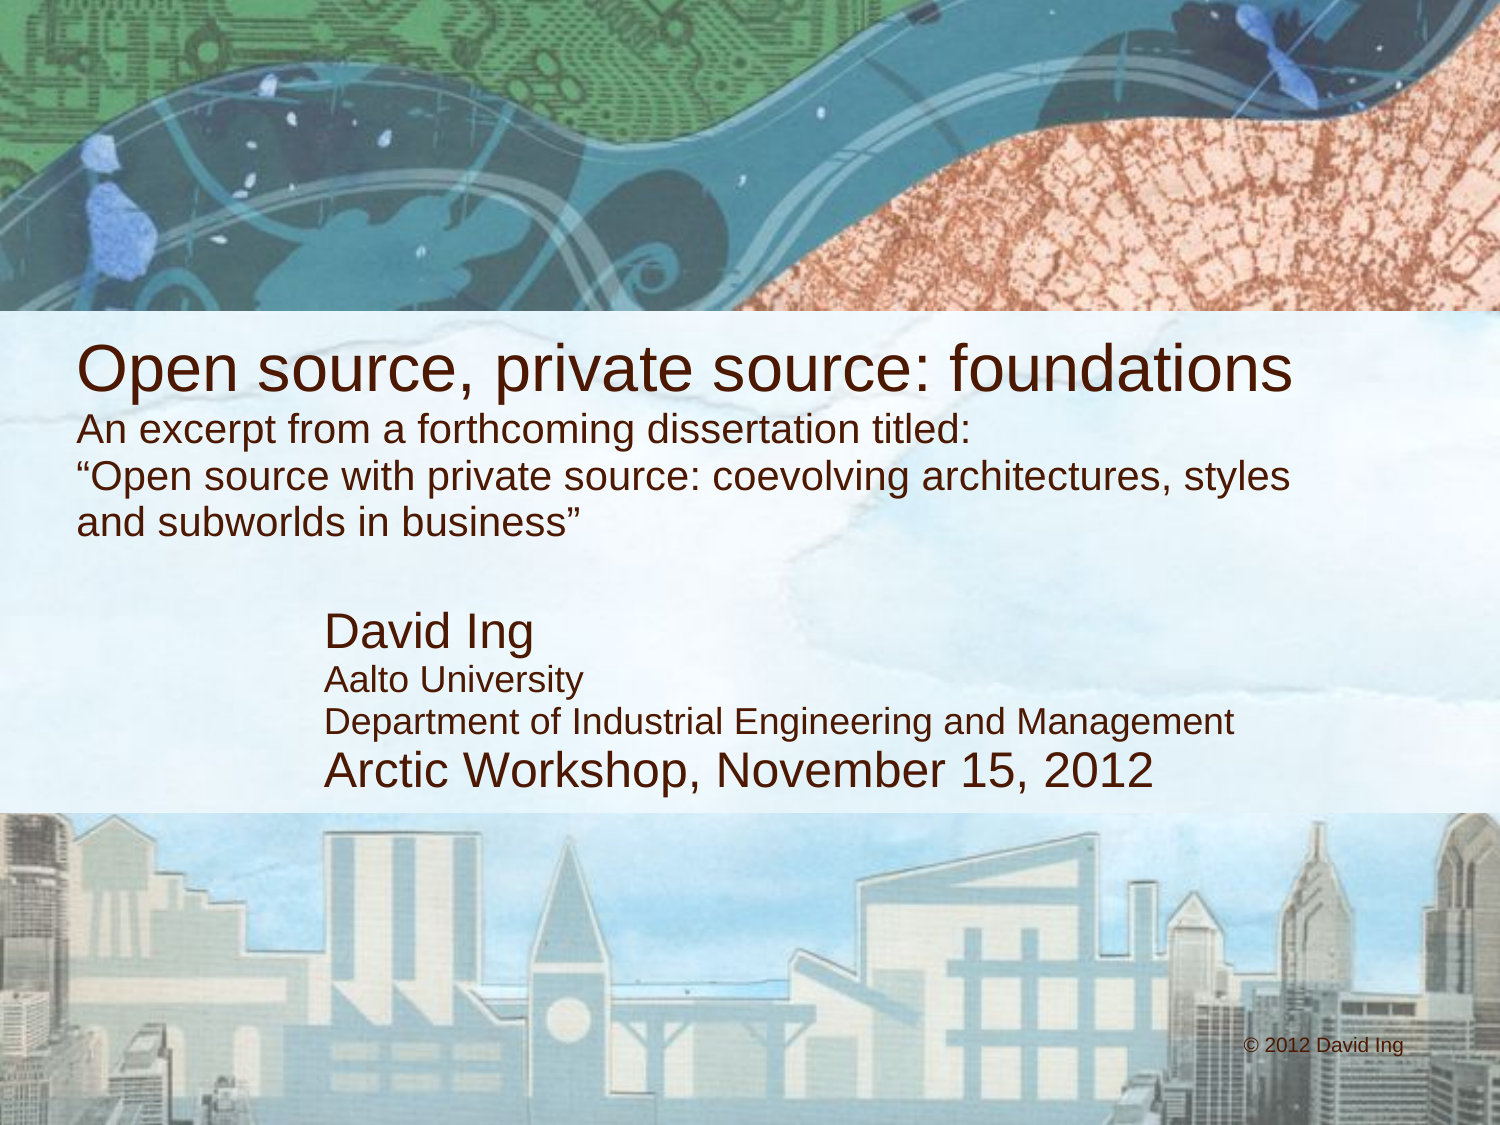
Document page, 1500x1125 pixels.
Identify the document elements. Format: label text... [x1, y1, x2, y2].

picture [0, 0, 1500, 1125]
list David Ing Aalto University Department of Industrial Engineering and Management Arctic Workshop, November 15, 2012 [324, 602, 1375, 799]
title Open source, private source: foundations An excerpt from a forthcoming dissertation titled: “Open source with private source: coevolving architectures, styles and subworlds in business” [76, 331, 1358, 546]
